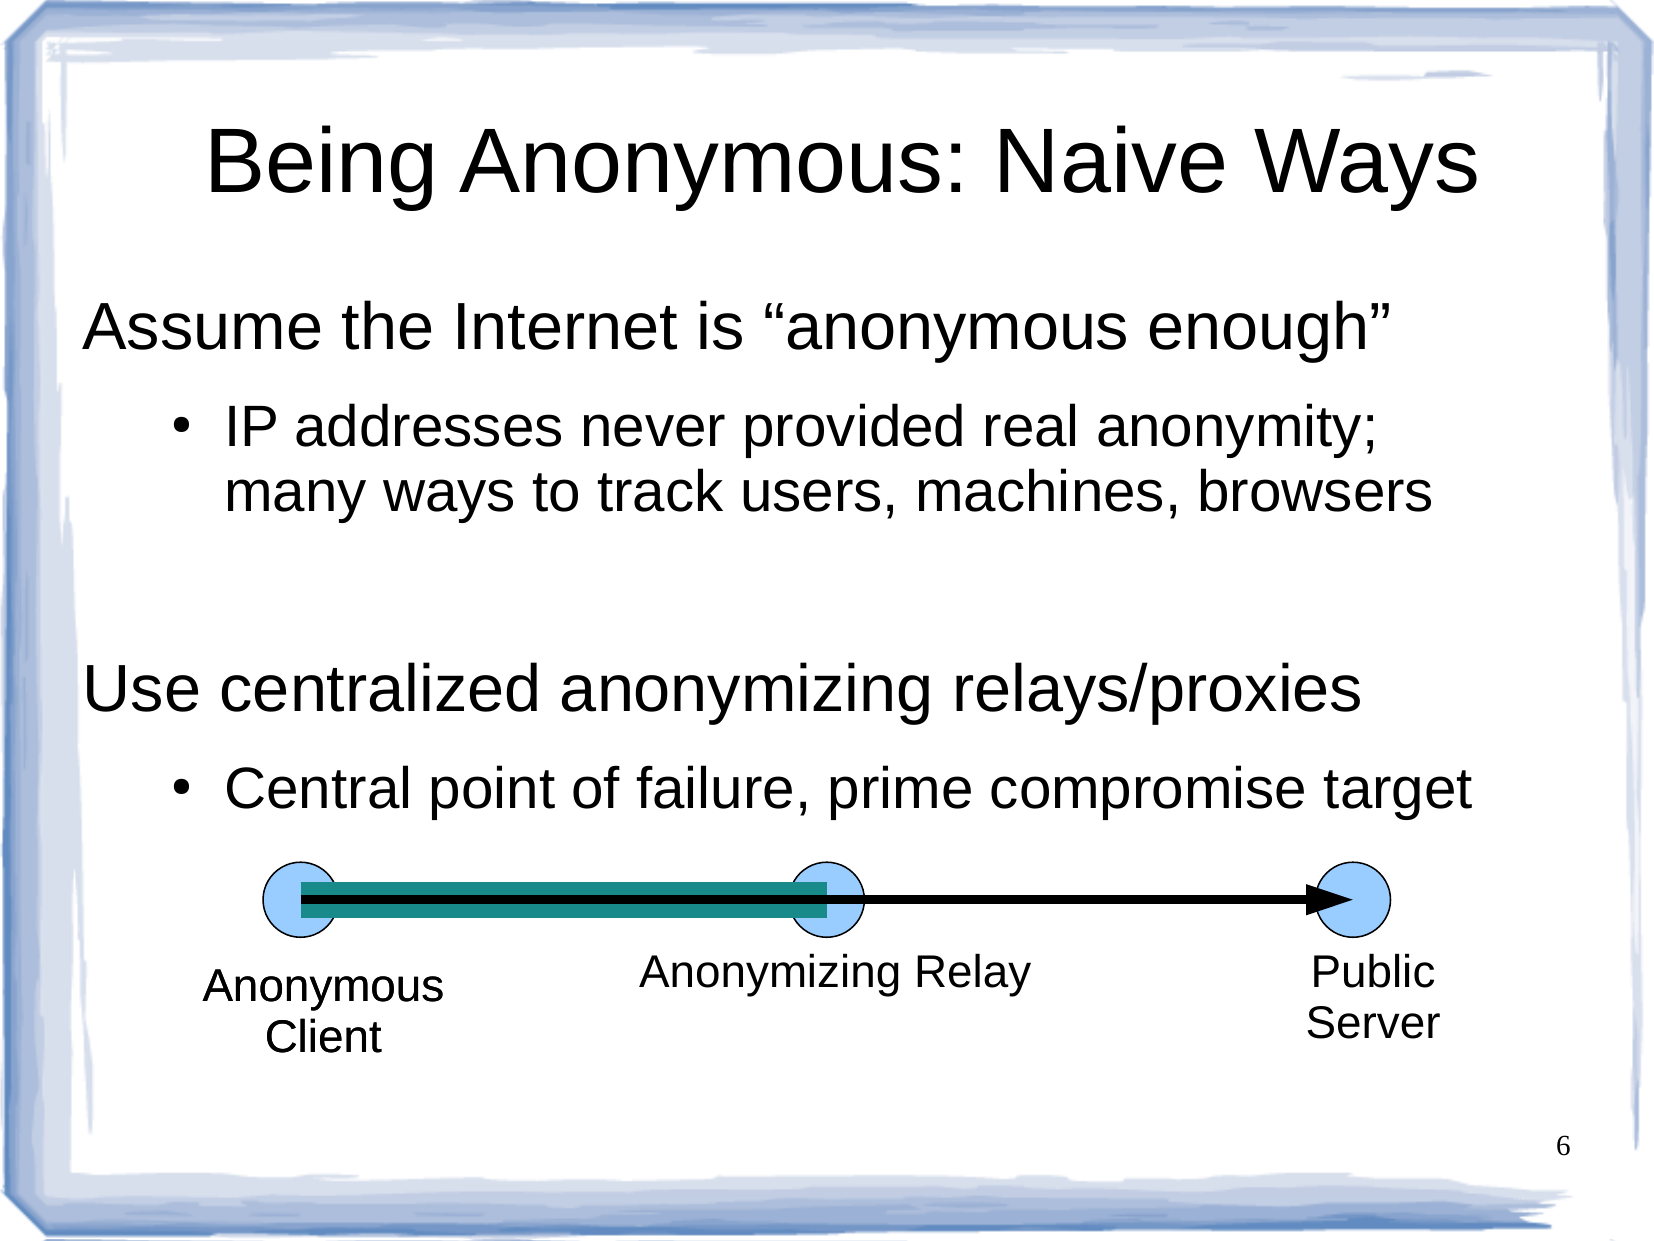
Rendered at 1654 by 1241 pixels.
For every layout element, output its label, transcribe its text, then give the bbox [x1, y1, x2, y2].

text_box Anonymizing Relay [489, 937, 1166, 1008]
text_box [263, 862, 334, 938]
text_box [793, 904, 865, 937]
text_box Public Server [1215, 936, 1516, 1063]
title Being Anonymous: Naive Ways [82, 46, 1571, 260]
picture [0, 0, 1654, 1241]
text_box [793, 862, 865, 895]
text_box Anonymous Client [165, 950, 466, 1077]
text_box [1317, 862, 1391, 936]
list Assume the Internet is “anonymous enough” IP addresses never provided real anonymity; many ways to track users, machines, browsers Use centralized anonymizing relays/proxies Central point of failure, prime compromise target [82, 289, 1571, 821]
